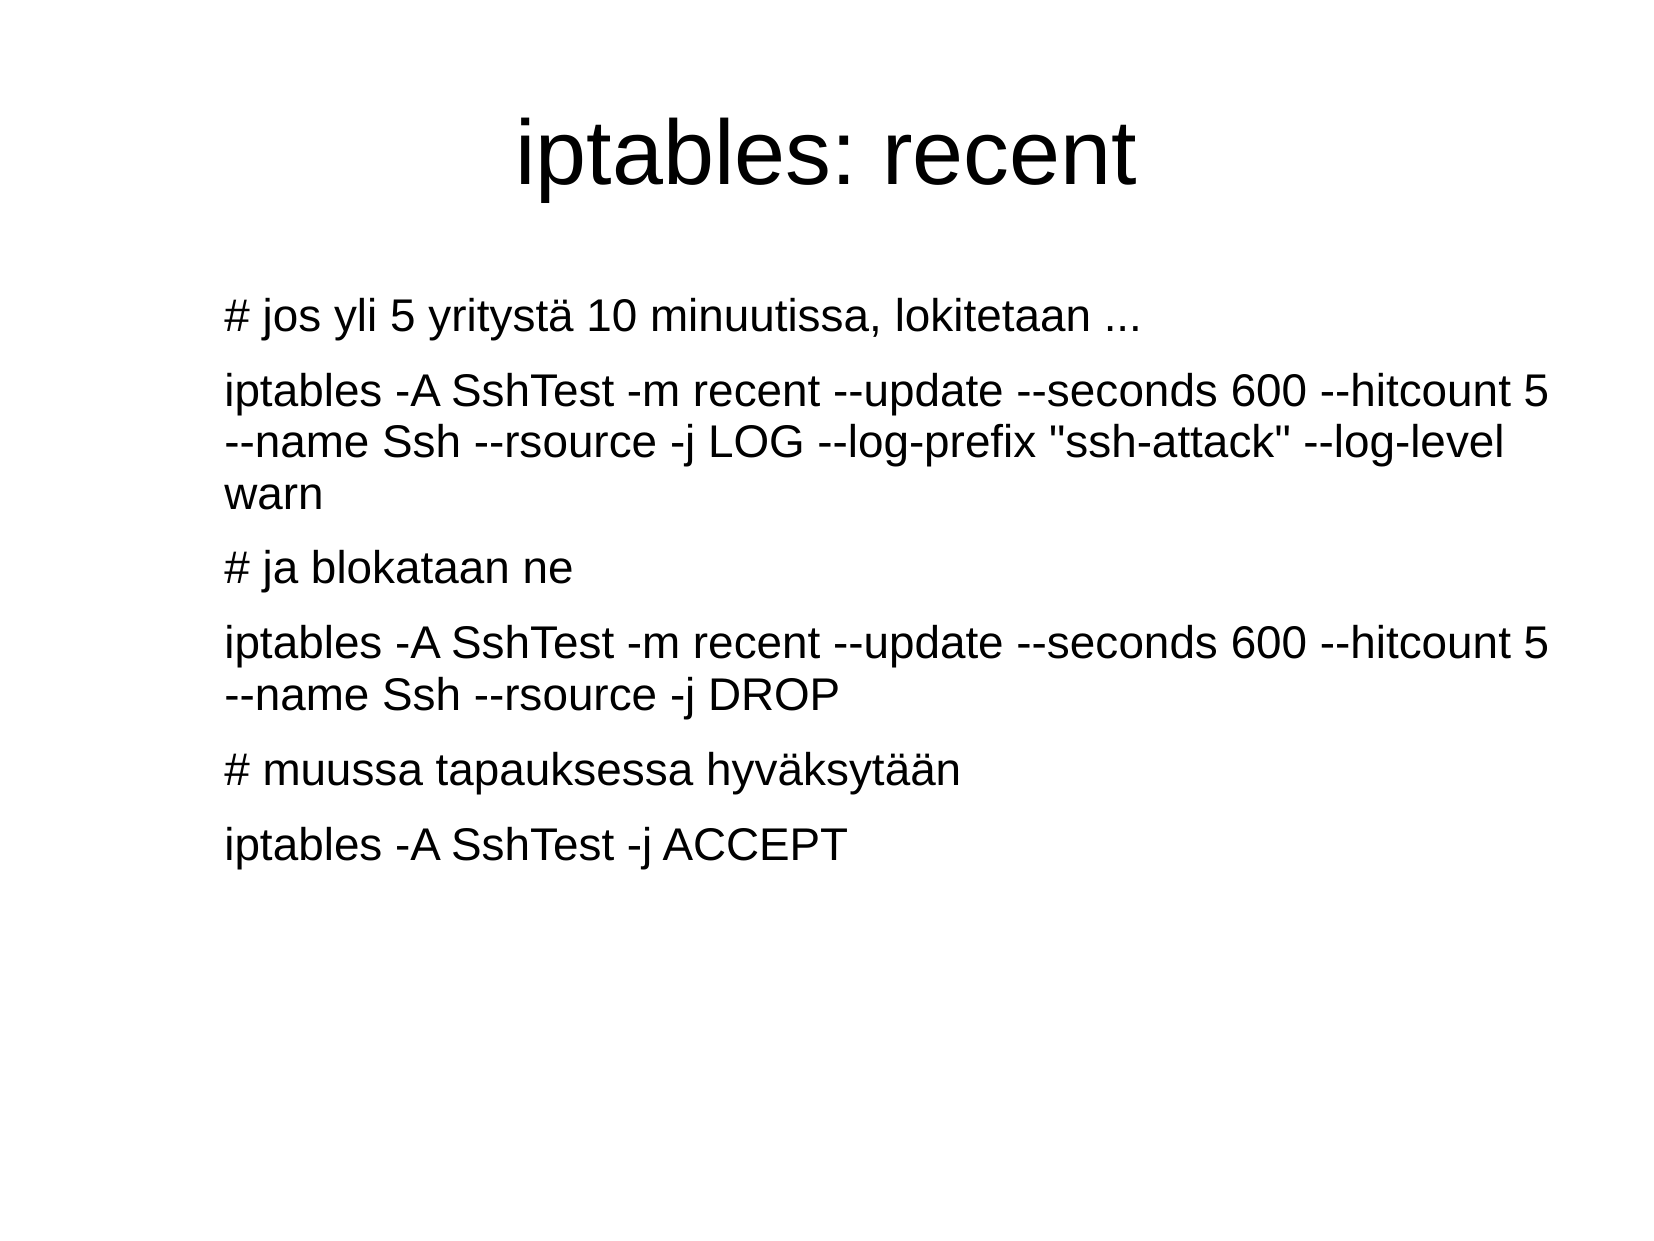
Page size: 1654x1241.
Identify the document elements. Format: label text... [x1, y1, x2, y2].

title iptables: recent [82, 49, 1571, 257]
list # jos yli 5 yritystä 10 minuutissa, lokitetaan ... iptables -A SshTest -m recent --update --seconds 600 --hitcount 5 --name Ssh --rsource -j LOG --log-prefix "ssh-attack" --log-level warn # ja blokataan ne iptables -A SshTest -m recent --update --seconds 600 --hitcount 5 --name Ssh --rsource -j DROP # muussa tapauksessa hyväksytään iptables -A SshTest -j ACCEPT [82, 290, 1571, 1010]
